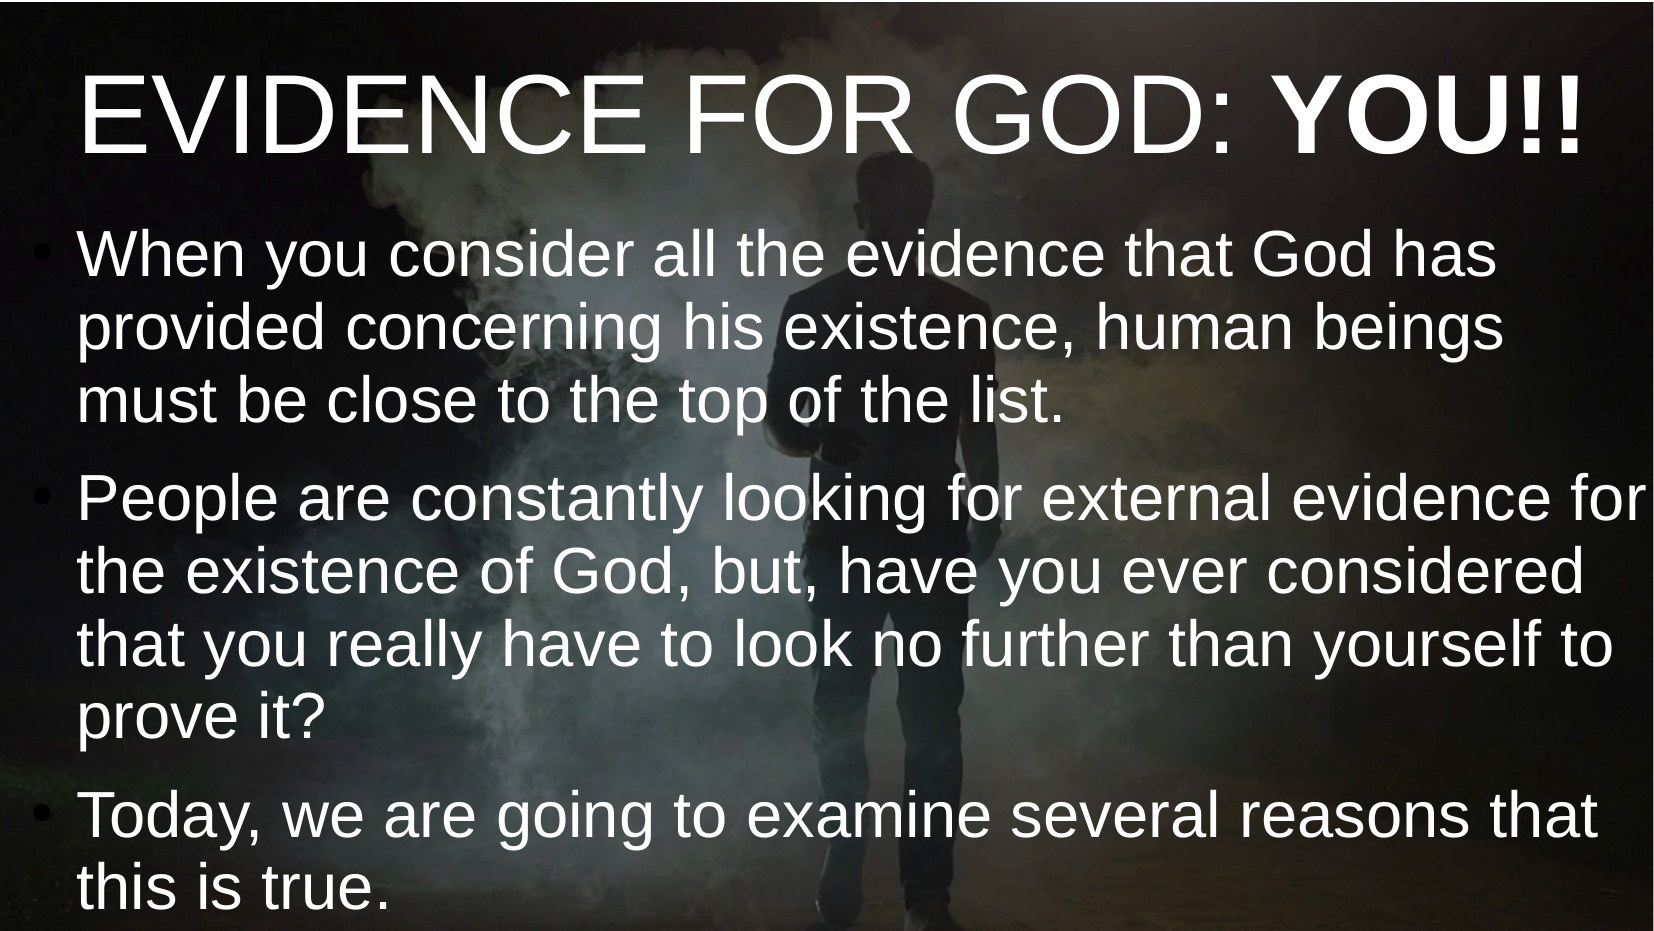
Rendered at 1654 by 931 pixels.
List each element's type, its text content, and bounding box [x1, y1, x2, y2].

title EVIDENCE FOR GOD: YOU!! [30, 37, 1636, 193]
list When you consider all the evidence that God has provided concerning his existence, human beings must be close to the top of the list. People are constantly looking for external evidence for the existence of God, but, have you ever considered that you really have to look no further than yourself to prove it? Today, we are going to examine several reasons that this is true. [15, 217, 1651, 931]
picture [0, 2, 1654, 931]
